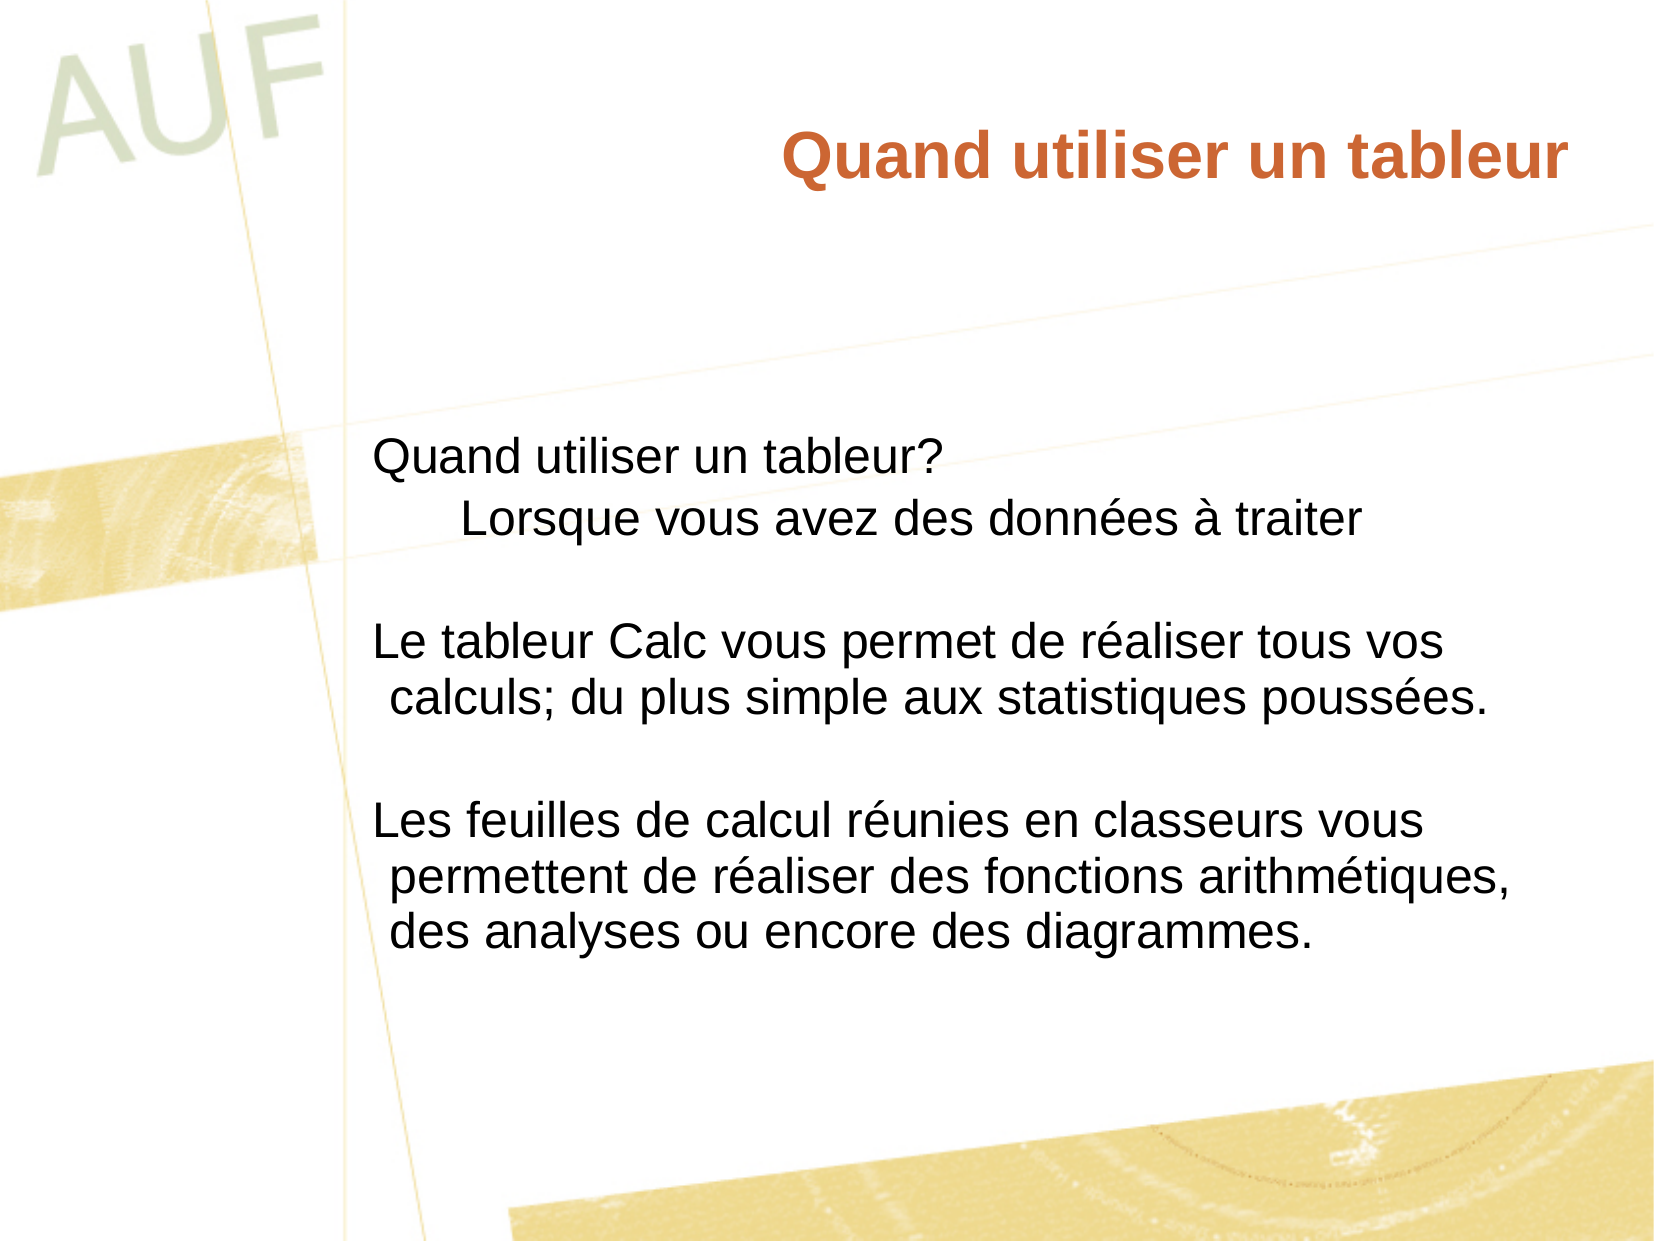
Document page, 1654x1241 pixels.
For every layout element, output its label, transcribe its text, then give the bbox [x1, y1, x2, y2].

subtitle Quand utiliser un tableur? Lorsque vous avez des données à traiter Le tableur Calc vous permet de réaliser tous vos calculs; du plus simple aux statistiques poussées. Les feuilles de calcul réunies en classeurs vous permettent de réaliser des fonctions arithmétiques, des analyses ou encore des diagrammes. [354, 295, 1571, 1093]
picture [0, 0, 1654, 1241]
title Quand utiliser un tableur [324, 59, 1571, 252]
